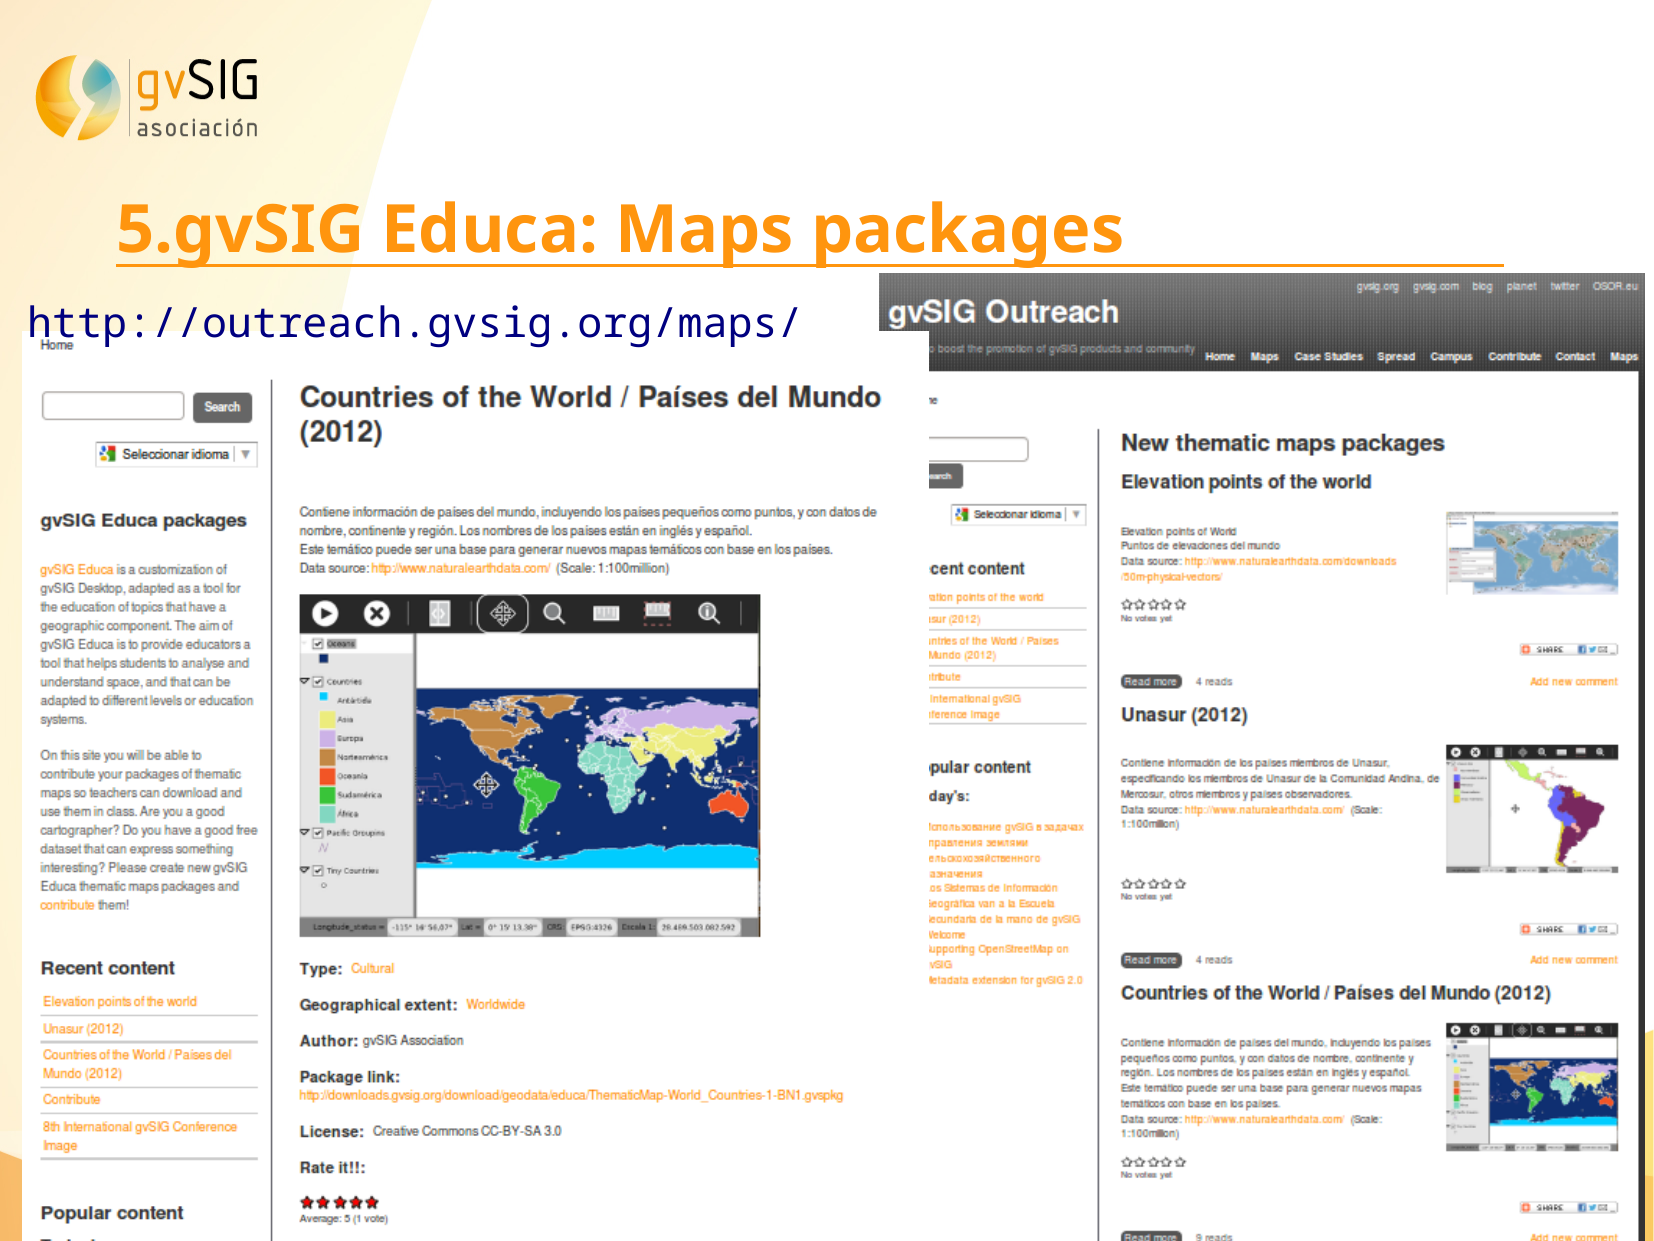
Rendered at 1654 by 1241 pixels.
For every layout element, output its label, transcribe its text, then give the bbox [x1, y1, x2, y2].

title 5.gvSIG Educa: Maps packages [116, 177, 1605, 276]
picture [0, 0, 1654, 1241]
text_box http://outreach.gvsig.org/maps/ [12, 285, 882, 350]
